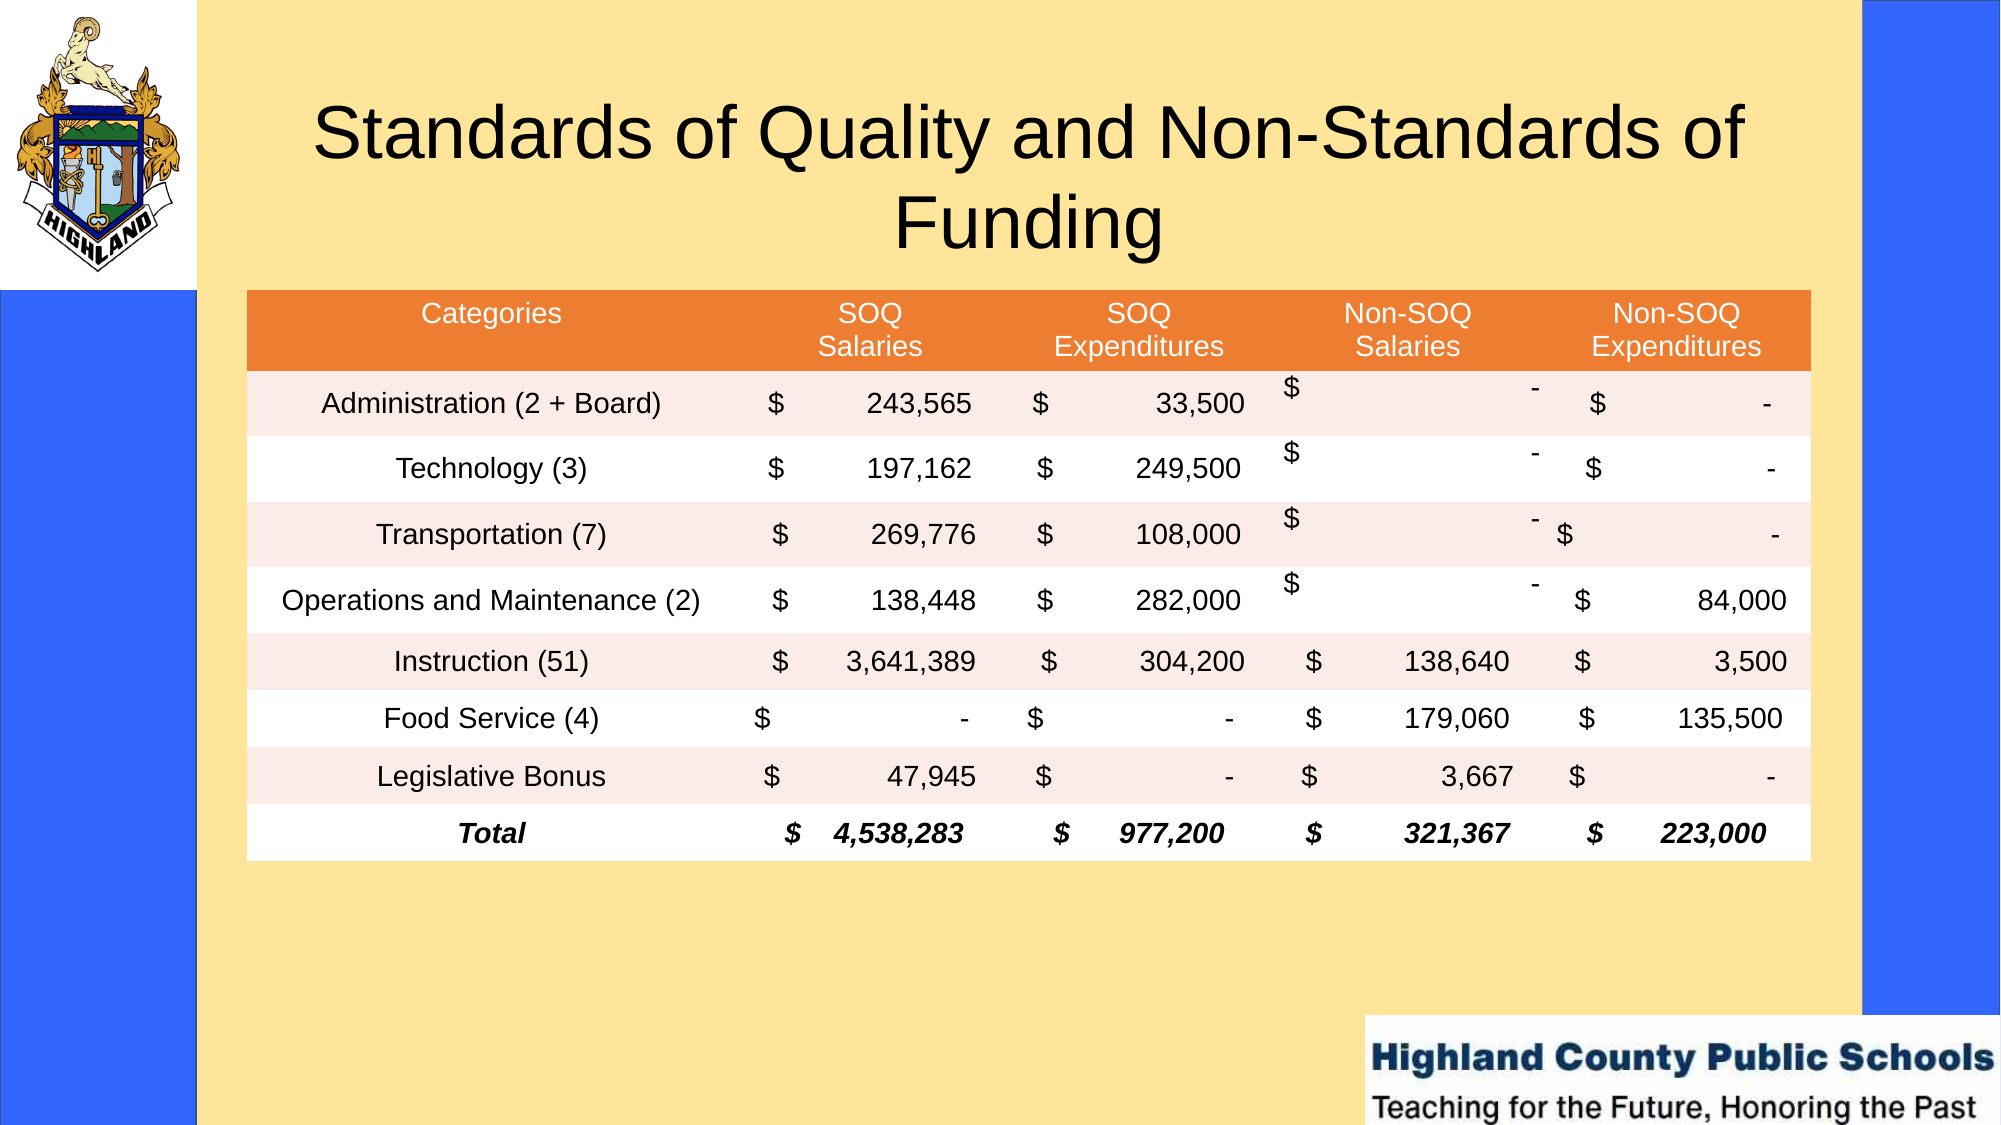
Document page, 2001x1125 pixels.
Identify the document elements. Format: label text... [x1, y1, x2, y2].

table_header Non-SOQ Salaries [1274, 290, 1543, 371]
table_cell $ 249,500 [1005, 436, 1274, 502]
table_cell Administration (2 + Board) [247, 371, 736, 436]
table_cell $ 3,667 [1274, 747, 1543, 804]
table_cell $ - [1274, 502, 1543, 567]
table_cell $ 47,945 [736, 747, 1005, 804]
picture [0, 0, 197, 290]
table_cell $ 179,060 [1274, 690, 1543, 747]
table_cell $ 223,000 [1543, 804, 1811, 861]
picture [1365, 1015, 2000, 1125]
table_cell $ 138,448 [736, 567, 1005, 633]
table_header Non-SOQ Expenditures [1543, 290, 1811, 371]
table_cell Operations and Maintenance (2) [247, 567, 736, 633]
table_cell $ - [1543, 436, 1811, 502]
table_cell $ - [1005, 747, 1274, 804]
table_cell $ 282,000 [1005, 567, 1274, 633]
table_cell $ 197,162 [736, 436, 1005, 502]
table_cell $ - [1543, 747, 1811, 804]
table_cell Total [247, 804, 736, 861]
table_cell $ 3,500 [1543, 633, 1811, 690]
table_cell Technology (3) [247, 436, 736, 502]
table_cell $ 304,200 [1005, 633, 1274, 690]
table_cell Instruction (51) [247, 633, 736, 690]
title Standards of Quality and Non-Standards of Funding [196, 76, 1863, 290]
table_cell $ 108,000 [1005, 502, 1274, 567]
table_header SOQ Salaries [736, 290, 1005, 371]
table_cell $ 135,500 [1543, 690, 1811, 747]
table_cell $ - [1543, 371, 1811, 436]
table_cell Transportation (7) [247, 502, 736, 567]
table_cell $ - [1543, 502, 1811, 567]
table_cell $ 4,538,283 [736, 804, 1005, 861]
table_cell $ 138,640 [1274, 633, 1543, 690]
table_cell Legislative Bonus [247, 747, 736, 804]
table_cell $ 977,200 [1005, 804, 1274, 861]
table_cell $ 33,500 [1005, 371, 1274, 436]
table_cell $ 3,641,389 [736, 633, 1005, 690]
table_cell $ - [1274, 567, 1543, 633]
table_cell Food Service (4) [247, 690, 736, 747]
table_cell $ 84,000 [1543, 567, 1811, 633]
table_cell $ 243,565 [736, 371, 1005, 436]
table_header Categories [247, 290, 736, 371]
table_cell $ - [1274, 436, 1543, 502]
table_cell $ - [1005, 690, 1274, 747]
table_header SOQ Expenditures [1005, 290, 1274, 371]
table_cell $ 321,367 [1274, 804, 1543, 861]
table_cell $ - [1274, 371, 1543, 436]
table_cell $ - [736, 690, 1005, 747]
table_cell $ 269,776 [736, 502, 1005, 567]
